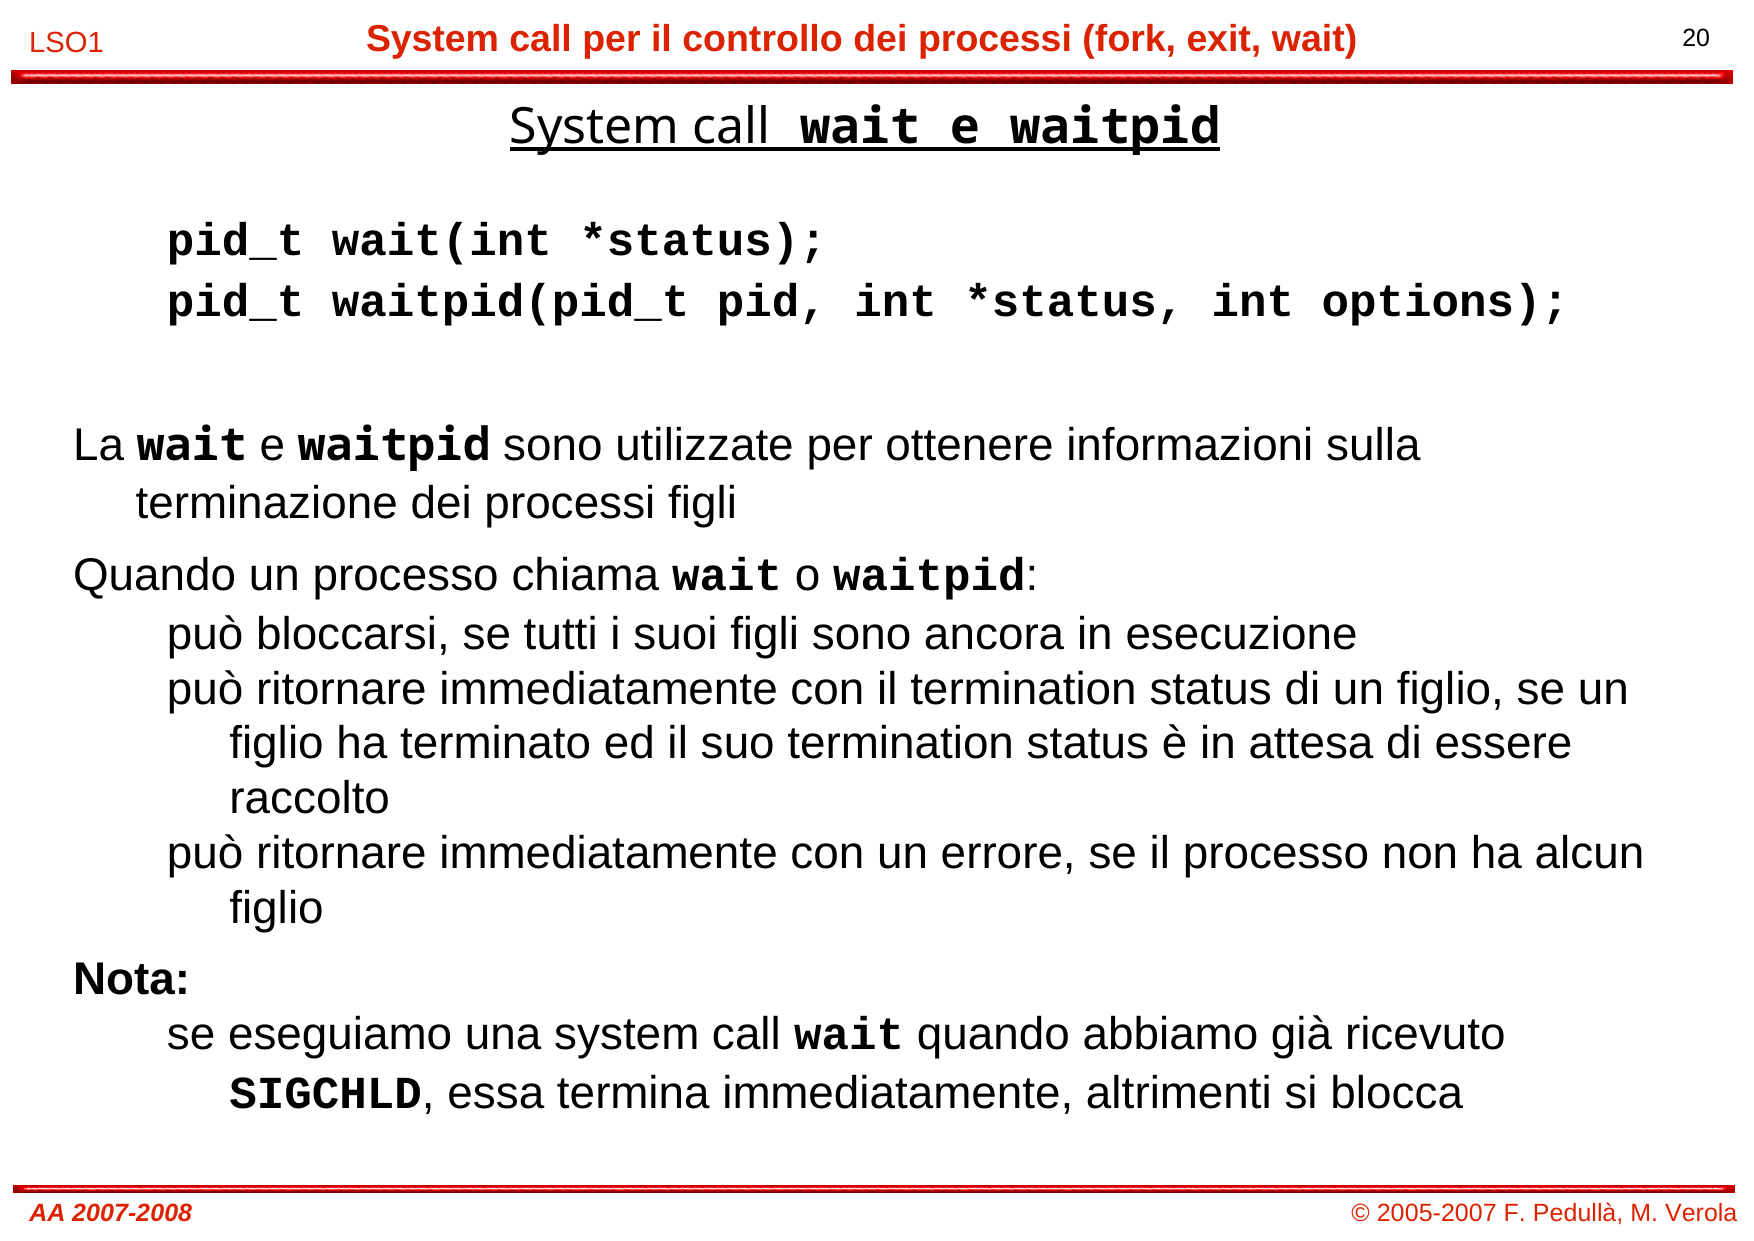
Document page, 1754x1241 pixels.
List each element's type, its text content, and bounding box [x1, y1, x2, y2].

list pid_t wait(int *status); pid_t waitpid(pid_t pid, int *status, int options); La wait e waitpid sono utilizzate per ottenere informazioni sulla terminazione dei processi figli Quando un processo chiama wait o waitpid: può bloccarsi, se tutti i suoi figli sono ancora in esecuzione può ritornare immediatamente con il termination status di un figlio, se un figlio ha terminato ed il suo termination status è in attesa di essere raccolto può ritornare immediatamente con un errore, se il processo non ha alcun figlio Nota: se eseguiamo una system call wait quando abbiamo già ricevuto SIGCHLD, essa termina immediatamente, altrimenti si blocca [58, 200, 1696, 1130]
title System call wait e waitpid [463, 78, 1267, 174]
picture [13, 1185, 1735, 1193]
picture [11, 70, 1733, 84]
